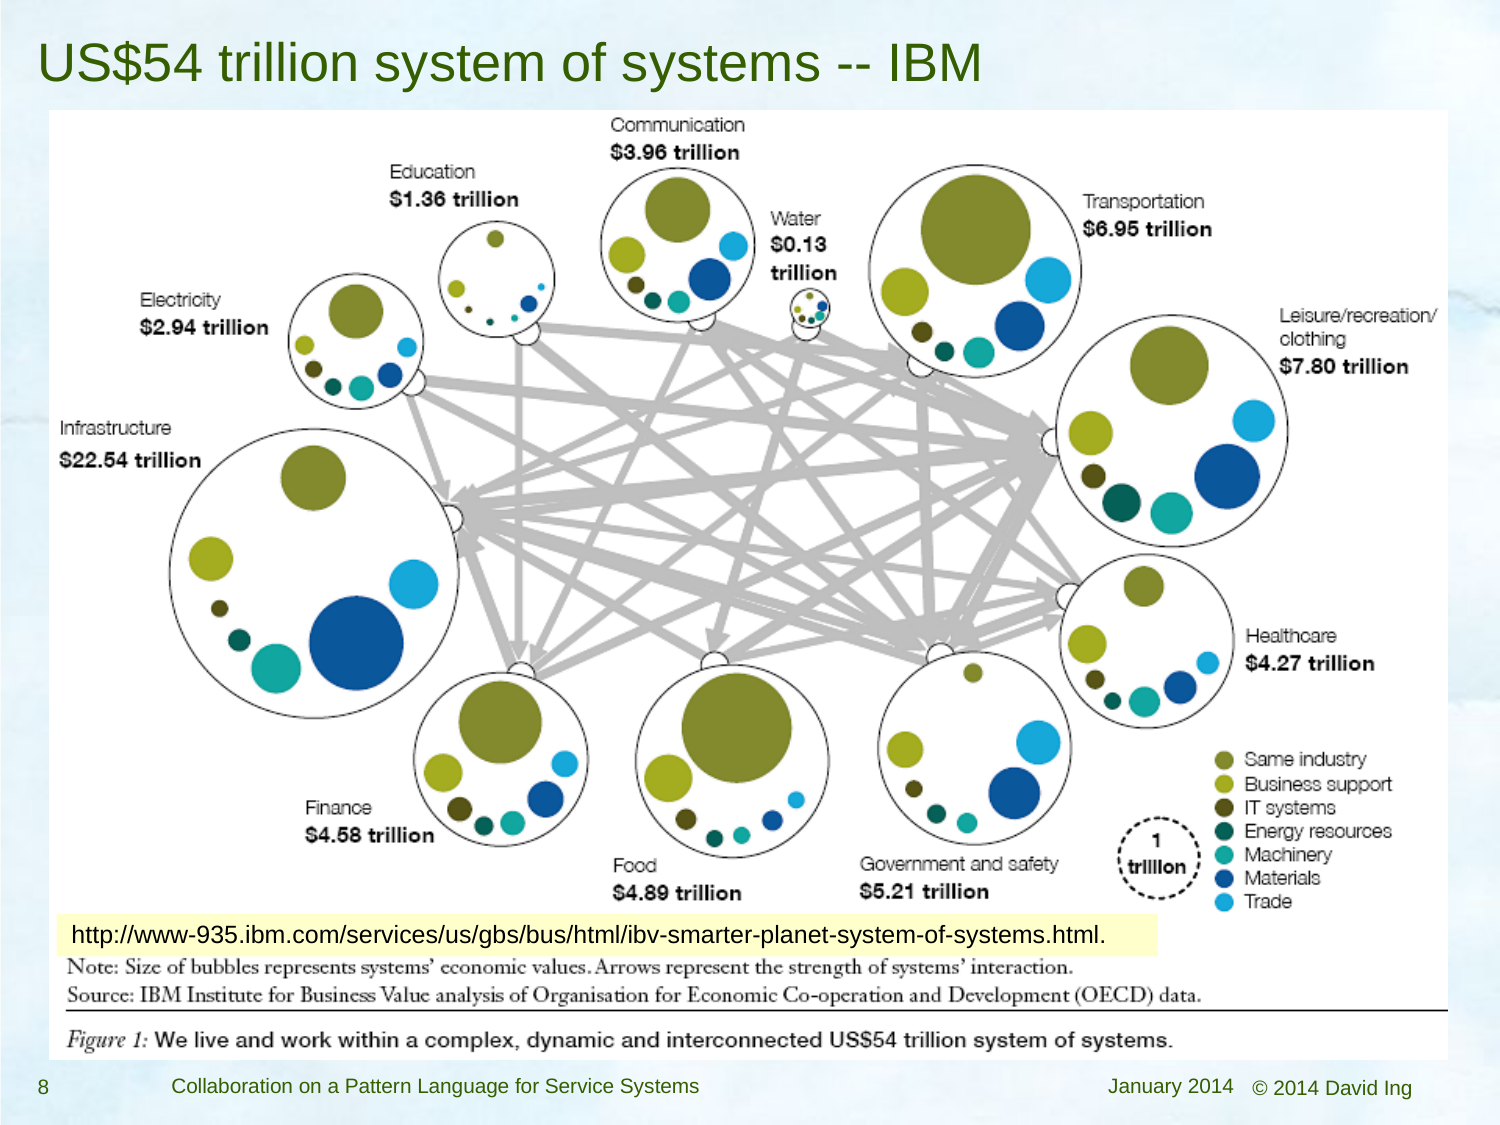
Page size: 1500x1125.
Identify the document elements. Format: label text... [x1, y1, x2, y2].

title US$54 trillion system of systems -- IBM [37, 37, 1463, 152]
picture [0, 0, 1500, 1125]
text_box http://www-935.ibm.com/services/us/gbs/bus/html/ibv-smarter-planet-system-of-systems.html. [56, 913, 1158, 957]
